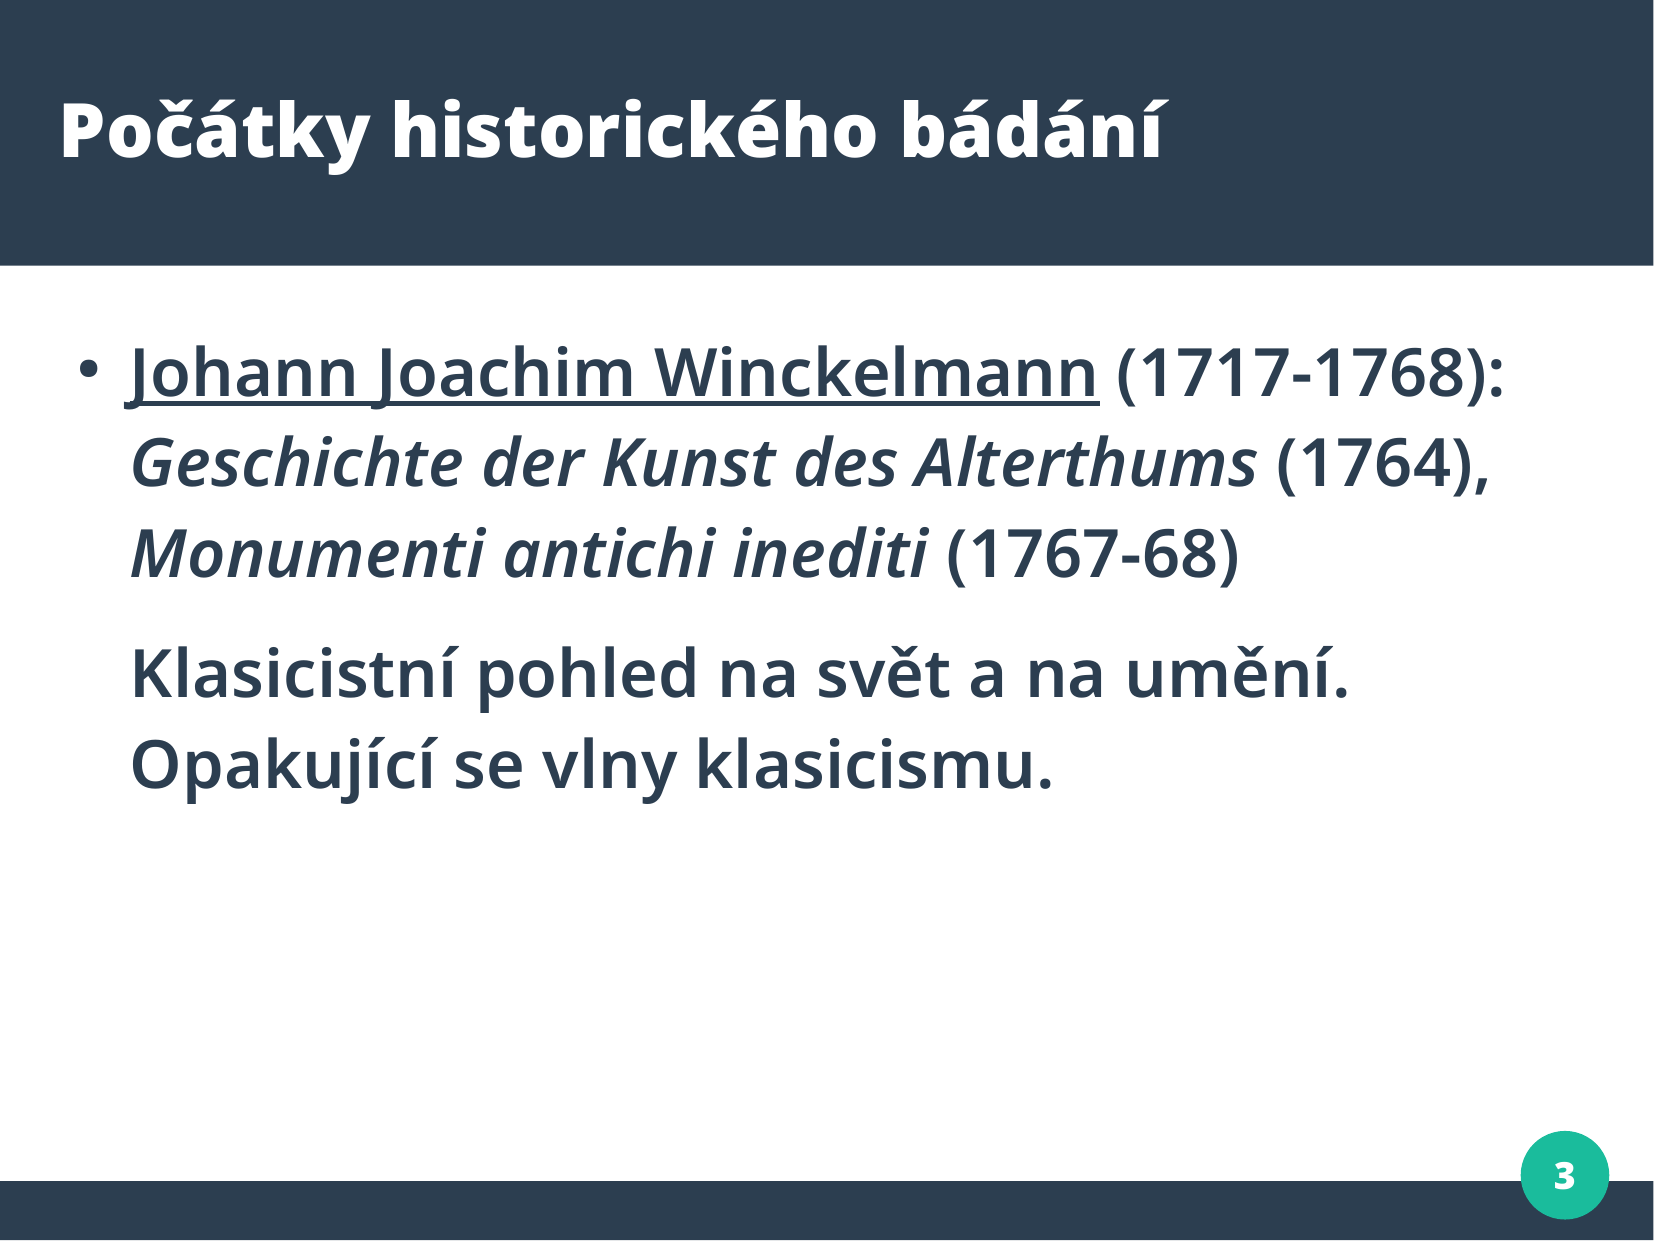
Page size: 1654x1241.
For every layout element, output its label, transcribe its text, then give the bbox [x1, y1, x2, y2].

list Johann Joachim Winckelmann (1717-1768): Geschichte der Kunst des Alterthums (1764), Monumenti antichi inediti (1767-68) Klasicistní pohled na svět a na umění. Opakující se vlny klasicismu. [59, 324, 1595, 1152]
title Počátky historického bádání [59, 49, 1595, 207]
